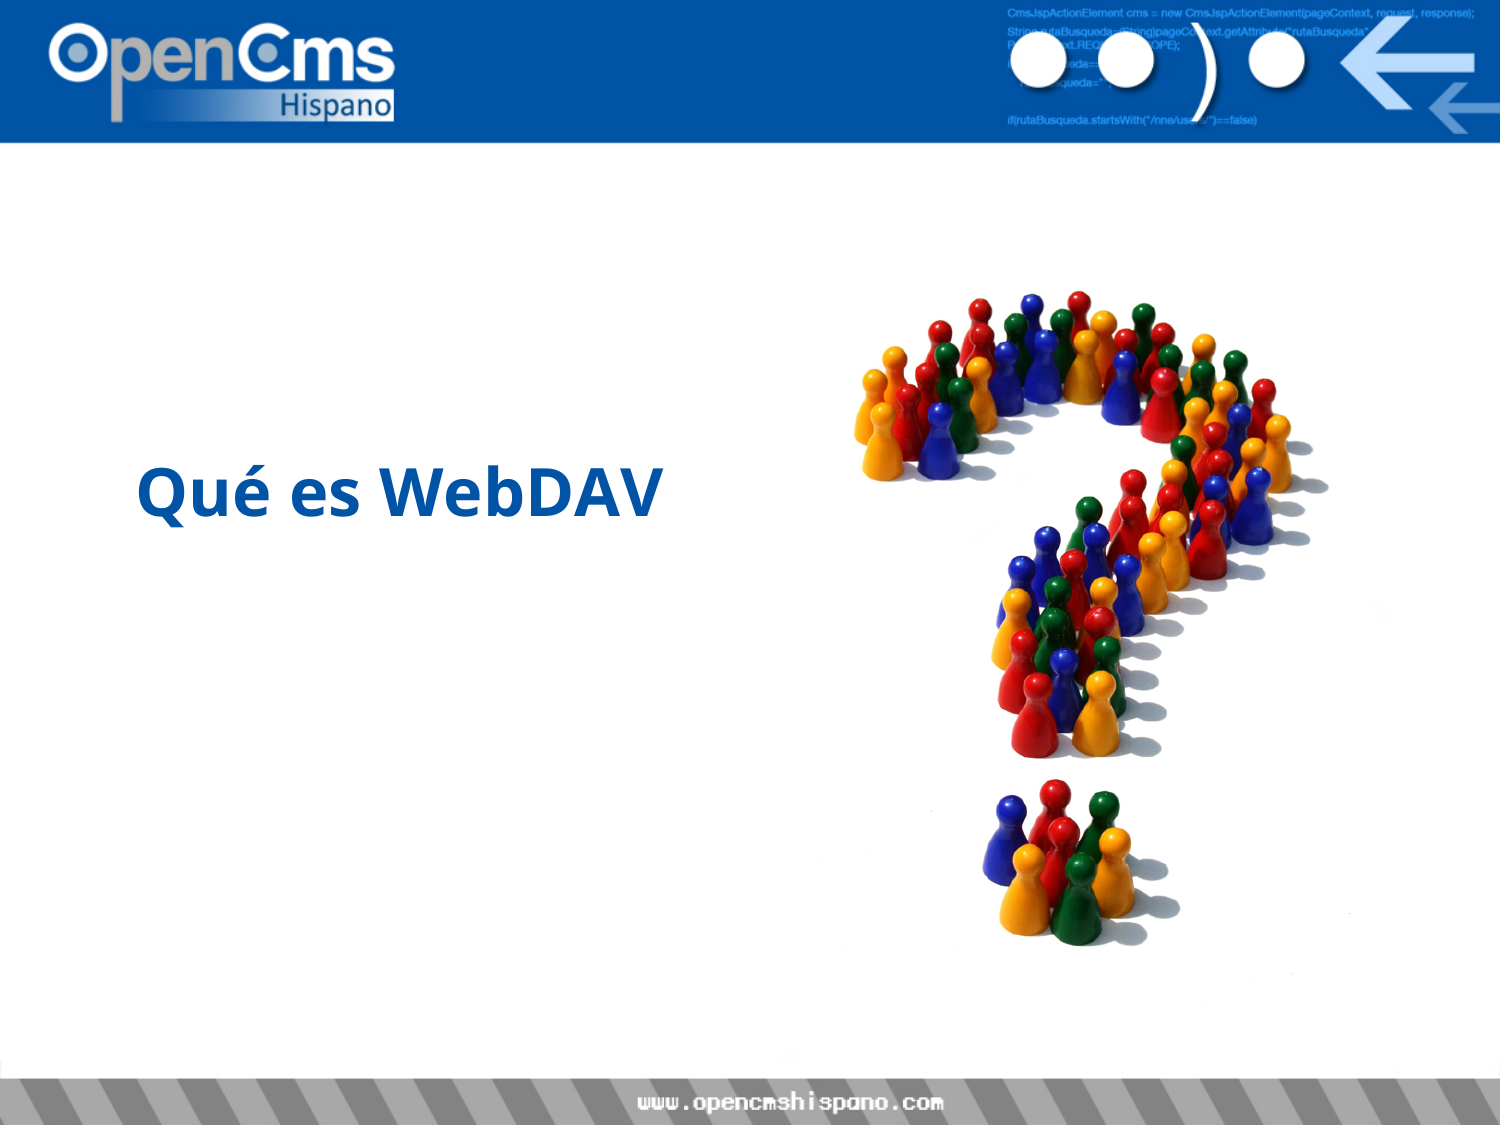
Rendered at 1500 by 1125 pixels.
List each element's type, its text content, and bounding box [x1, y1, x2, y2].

text_box Qué es WebDAV [0, 236, 801, 827]
picture [0, 0, 1500, 1125]
